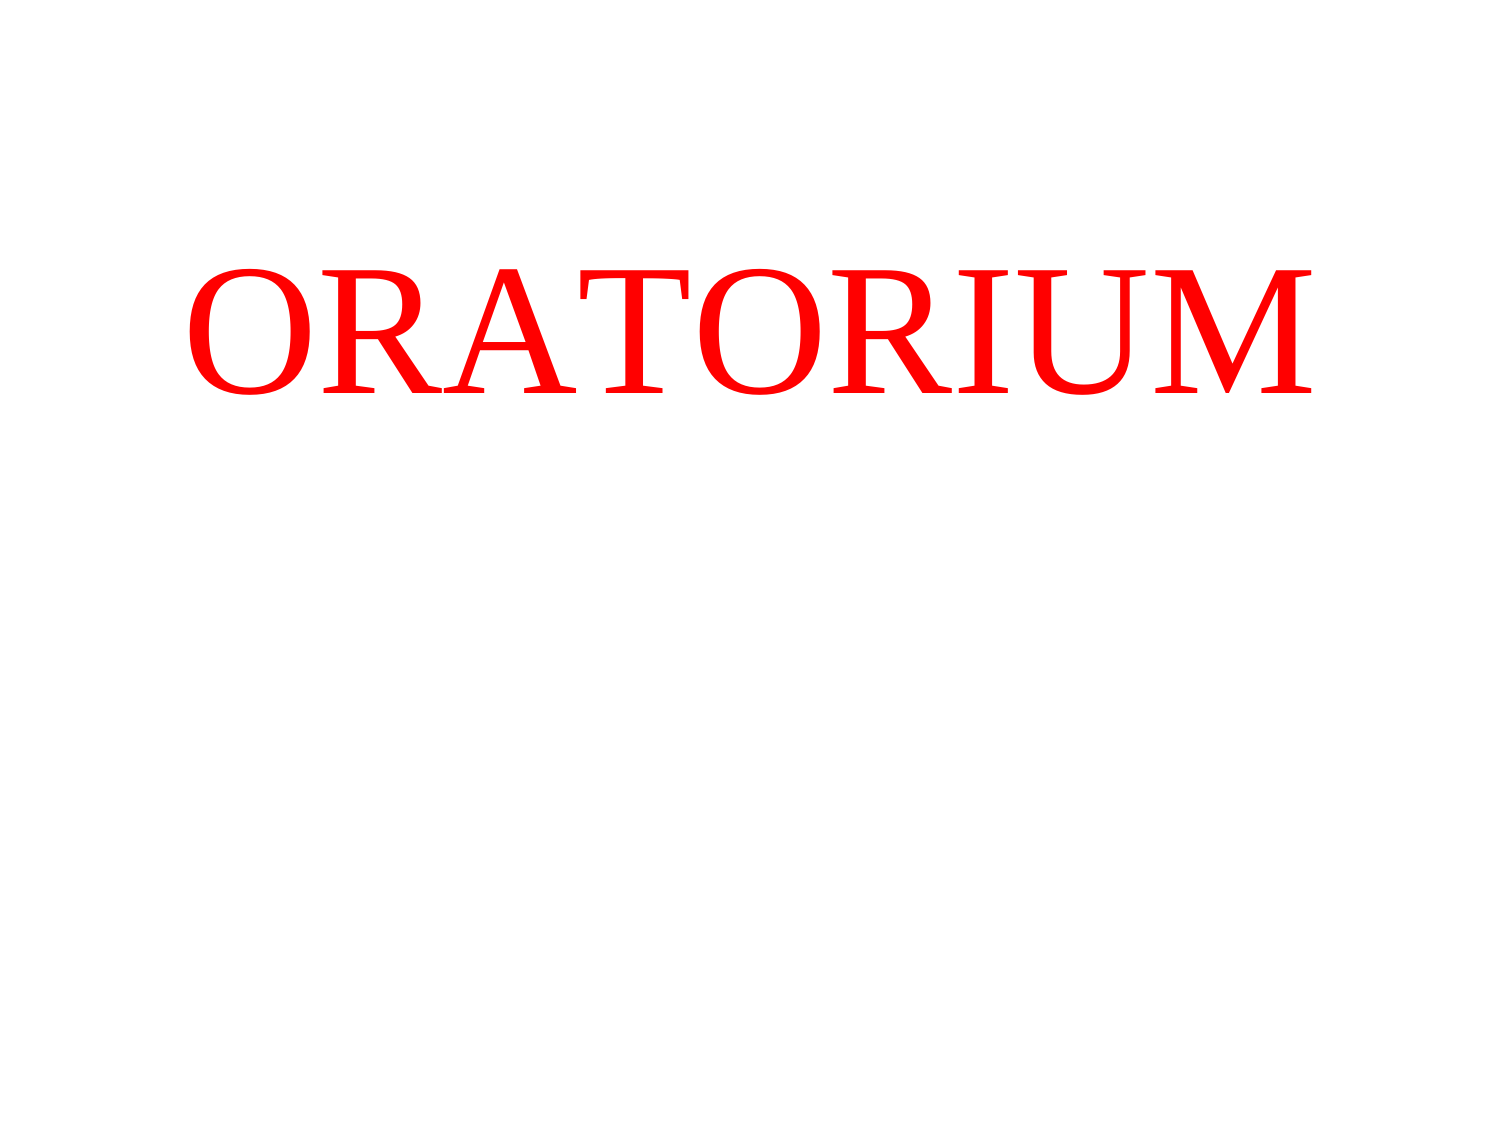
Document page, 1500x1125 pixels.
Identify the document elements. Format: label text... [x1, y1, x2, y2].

title ORATORIUM [112, 0, 1388, 439]
